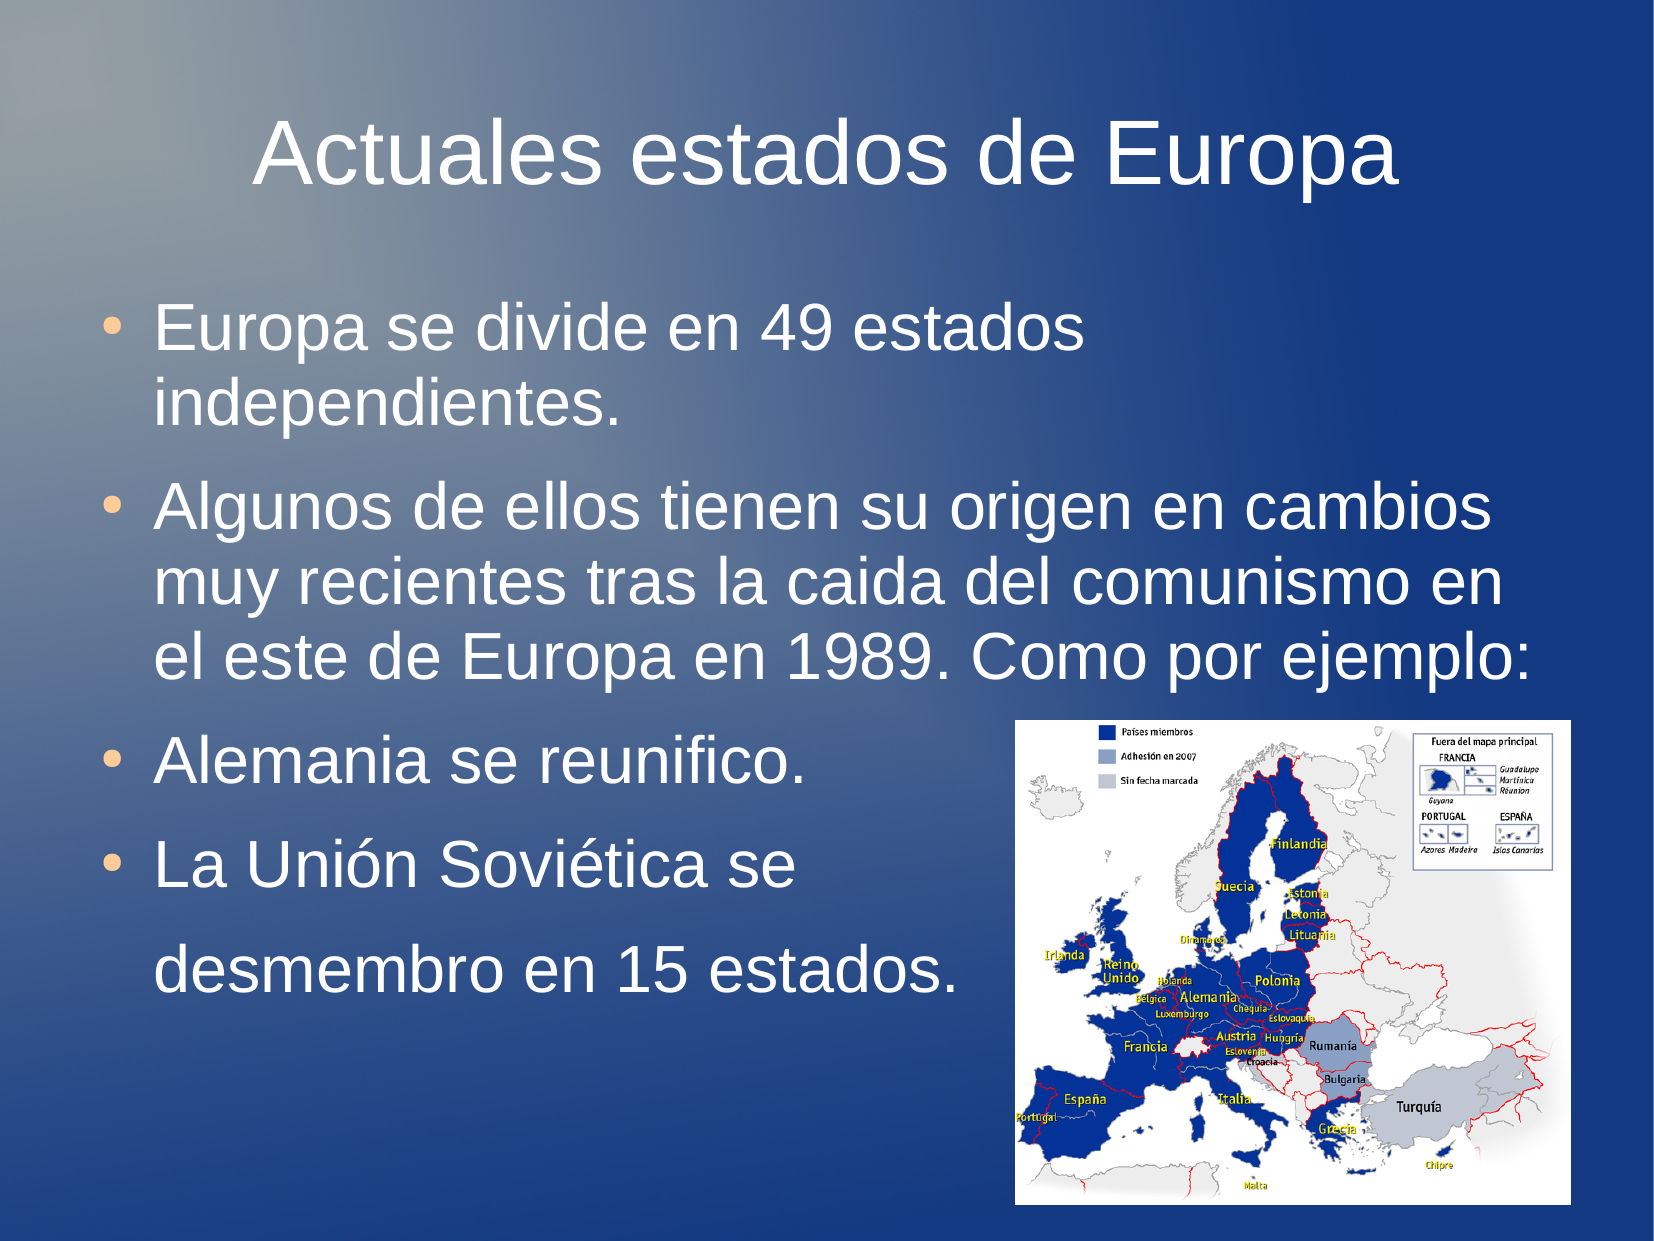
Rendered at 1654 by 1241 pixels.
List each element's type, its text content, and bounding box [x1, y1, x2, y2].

title Actuales estados de Europa [82, 49, 1571, 257]
picture [0, 0, 1654, 1241]
list Europa se divide en 49 estados independientes. Algunos de ellos tienen su origen en cambios muy recientes tras la caida del comunismo en el este de Europa en 1989. Como por ejemplo: Alemania se reunifico. La Unión Soviética se desmembro en 15 estados. [82, 290, 1538, 1082]
